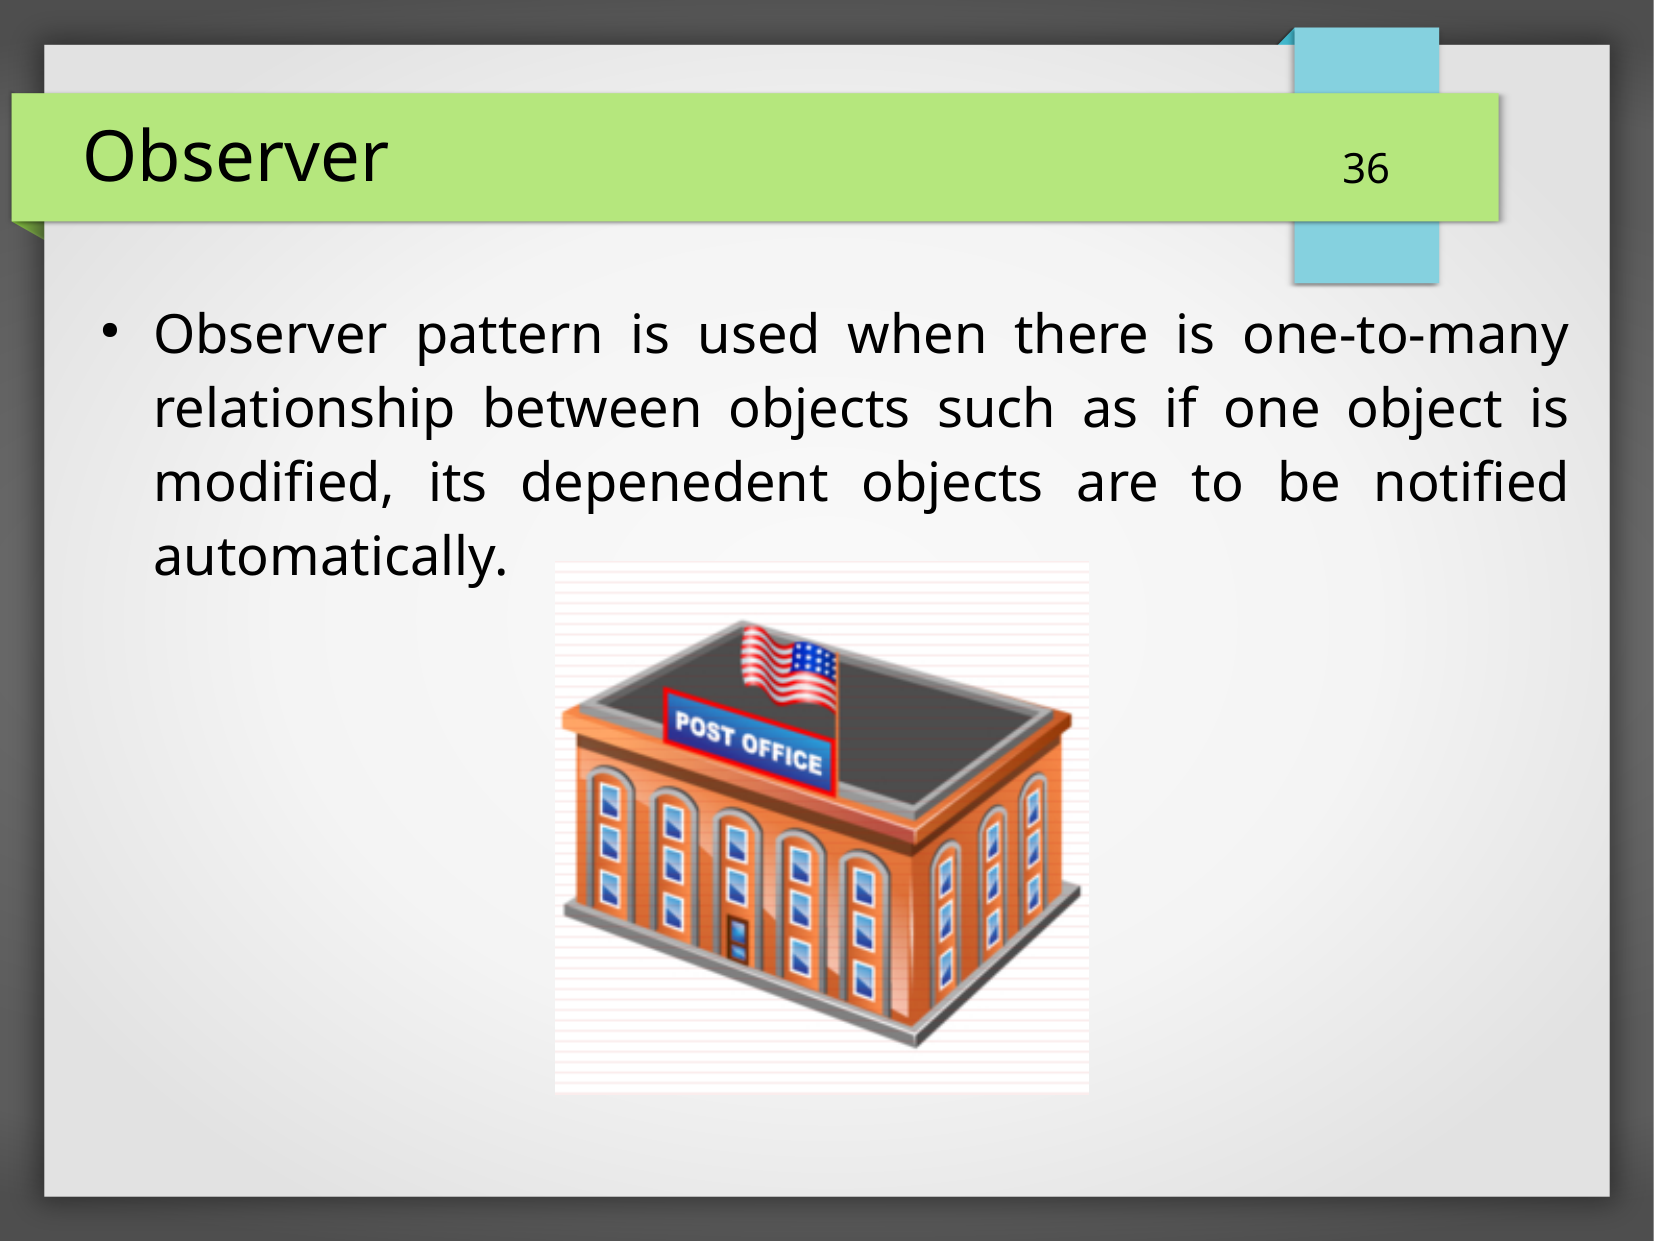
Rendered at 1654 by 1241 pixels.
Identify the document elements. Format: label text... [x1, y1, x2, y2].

picture [0, 0, 1654, 1241]
list Observer pattern is used when there is one-to-many relationship between objects such as if one object is modified, its depenedent objects are to be notified automatically. [82, 295, 1571, 1015]
text_box <number> [1254, 131, 1479, 207]
title Observer [82, 94, 1264, 213]
